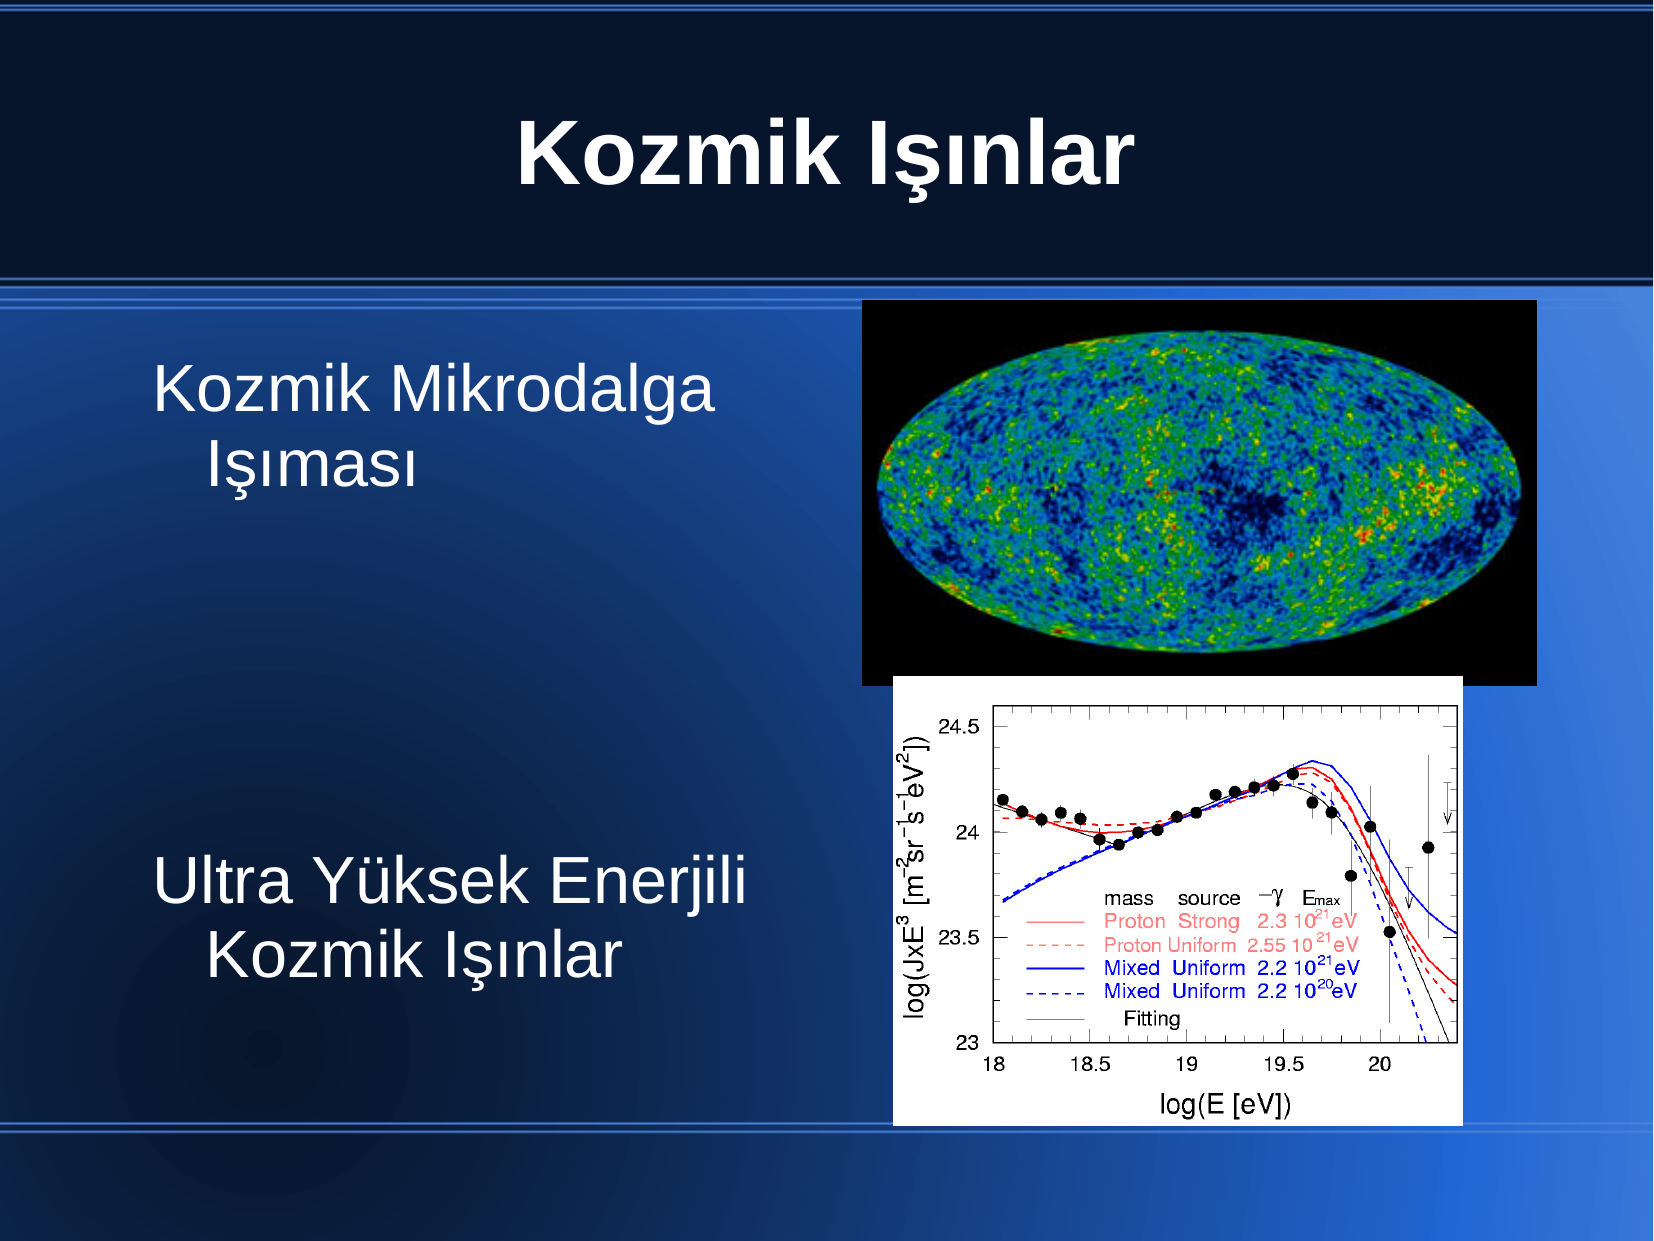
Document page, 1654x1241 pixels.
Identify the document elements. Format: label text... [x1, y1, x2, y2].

title Kozmik Işınlar [82, 49, 1571, 257]
picture [0, 0, 1654, 1241]
list Kozmik Mikrodalga Işıması Ultra Yüksek Enerjili Kozmik Işınlar [134, 350, 809, 1133]
list [842, 350, 1516, 1133]
